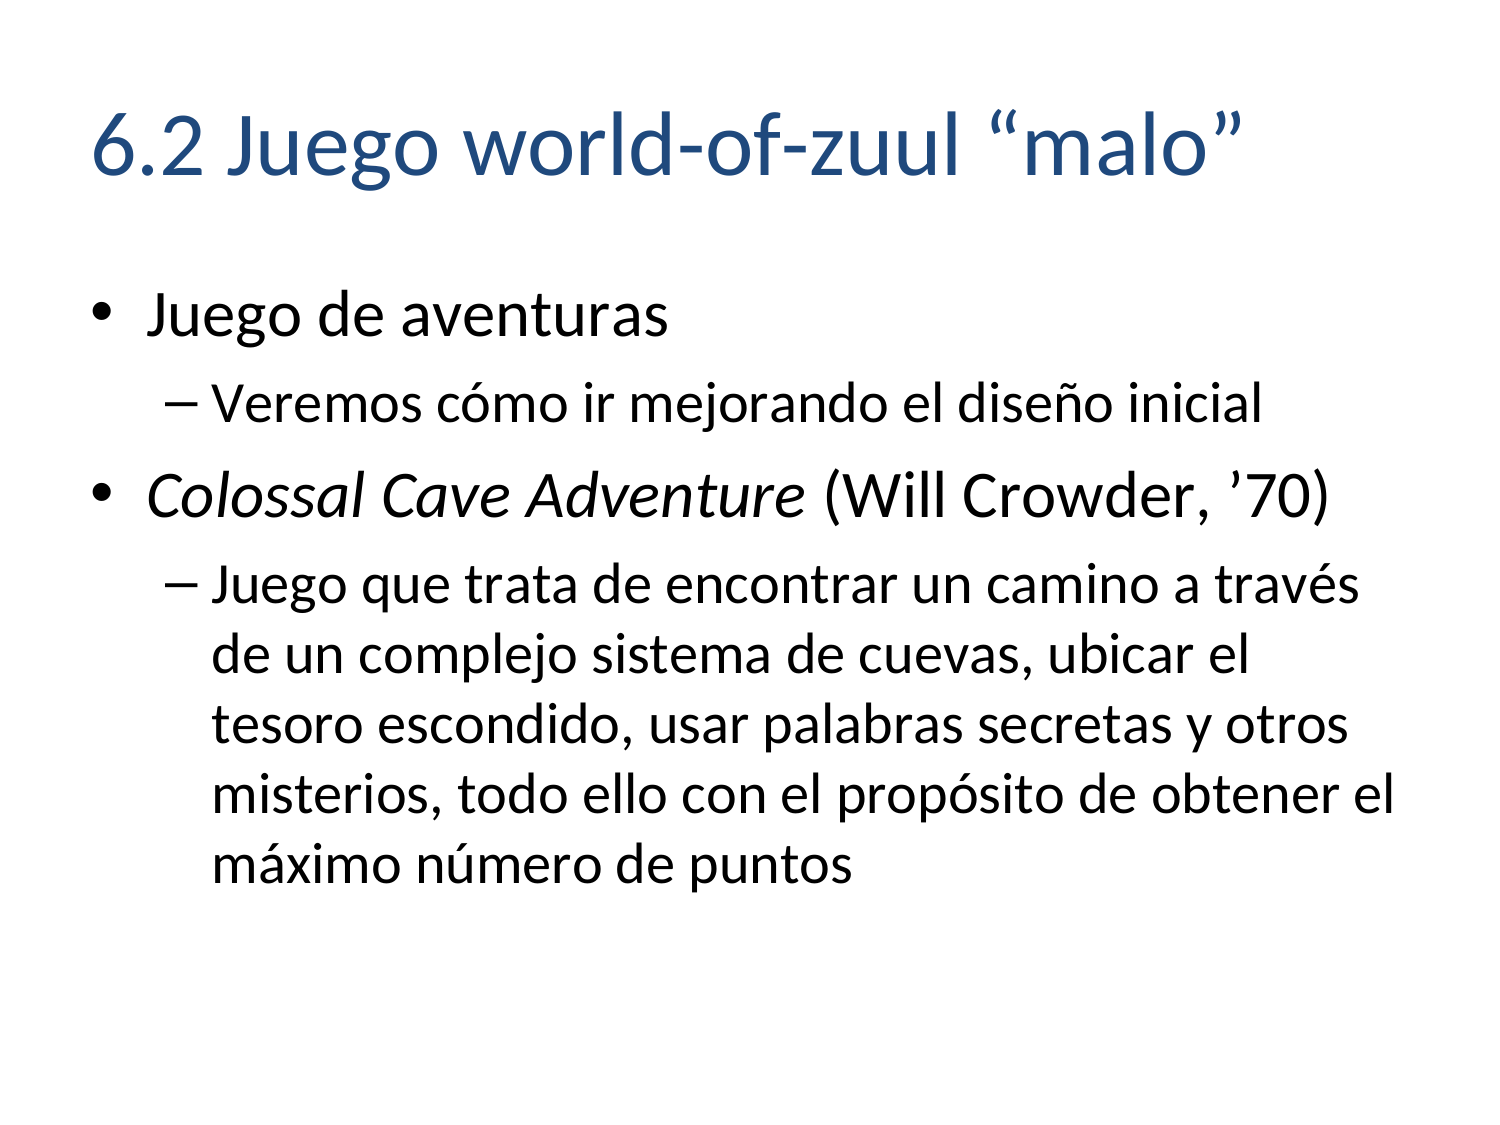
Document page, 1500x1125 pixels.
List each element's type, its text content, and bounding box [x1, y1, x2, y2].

list Juego de aventuras Veremos cómo ir mejorando el diseño inicial Colossal Cave Adventure (Will Crowder, ’70) Juego que trata de encontrar un camino a través de un complejo sistema de cuevas, ubicar el tesoro escondido, usar palabras secretas y otros misterios, todo ello con el propósito de obtener el máximo número de puntos [75, 262, 1426, 1005]
title 6.2 Juego world-of-zuul “malo” [75, 45, 1426, 233]
